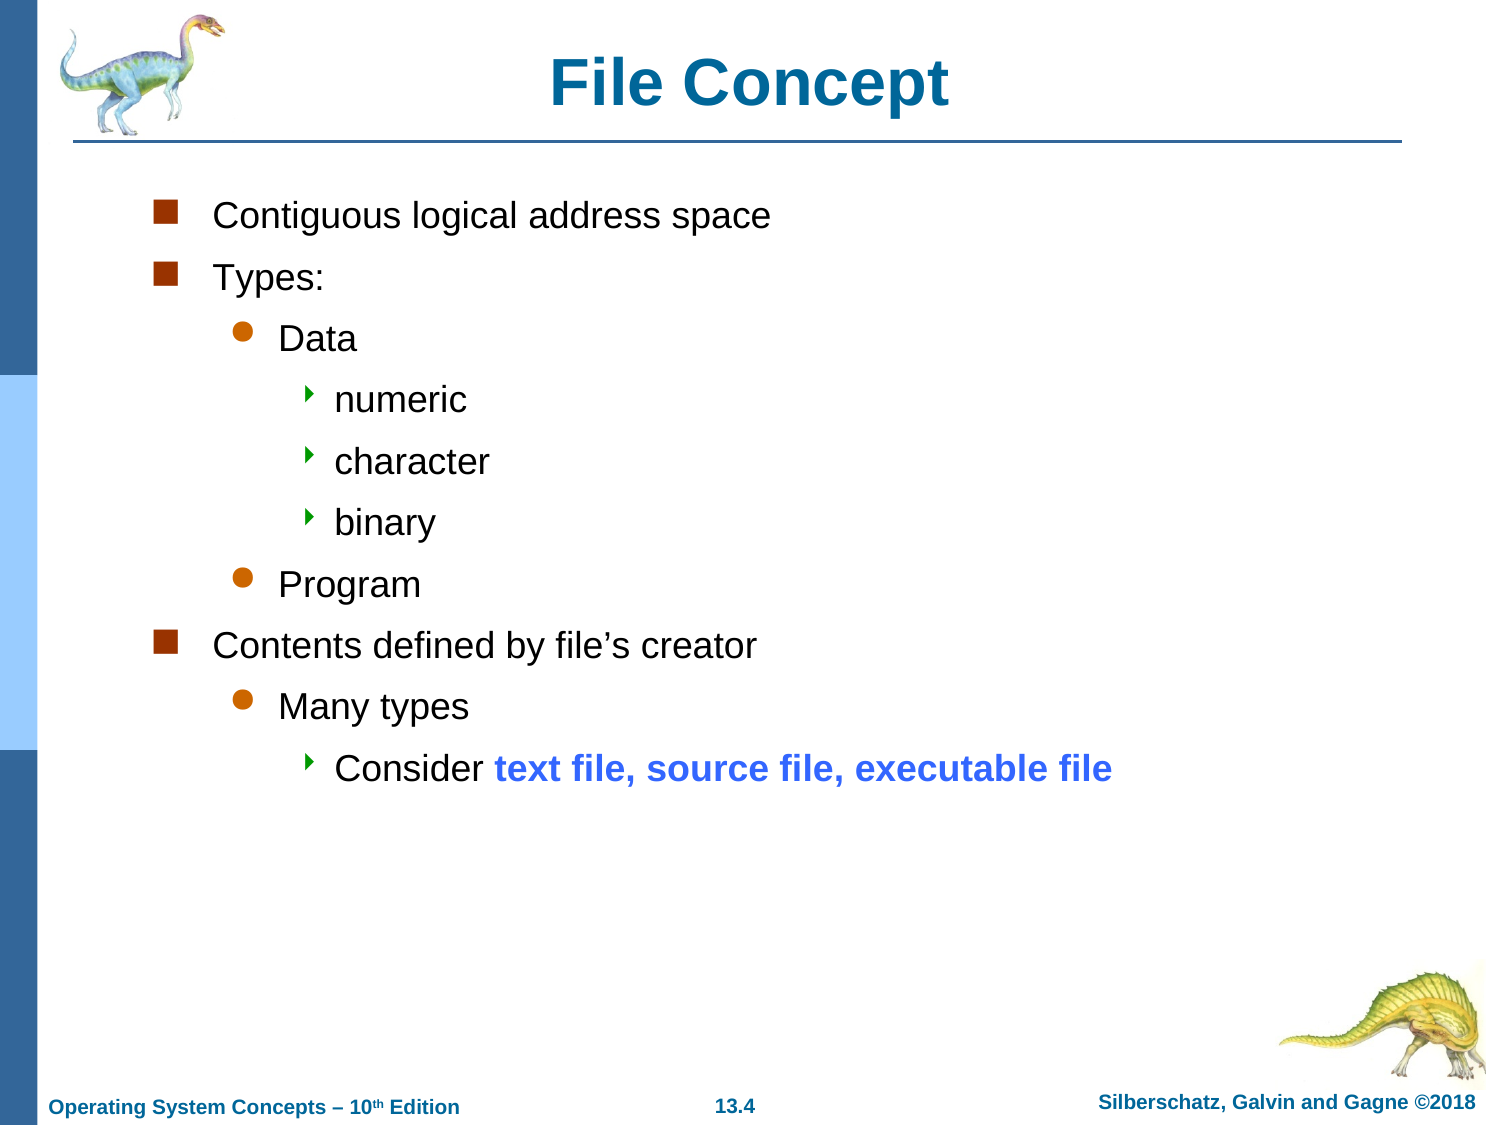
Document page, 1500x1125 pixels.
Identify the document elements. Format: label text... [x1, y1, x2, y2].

picture [1275, 959, 1486, 1090]
title File Concept [75, 31, 1426, 127]
list Contiguous logical address space Types: Data numeric character binary Program Contents defined by file’s creator Many types Consider text file, source file, executable file [141, 183, 1397, 928]
picture [46, 0, 243, 149]
picture [1415, 1094, 1423, 1099]
